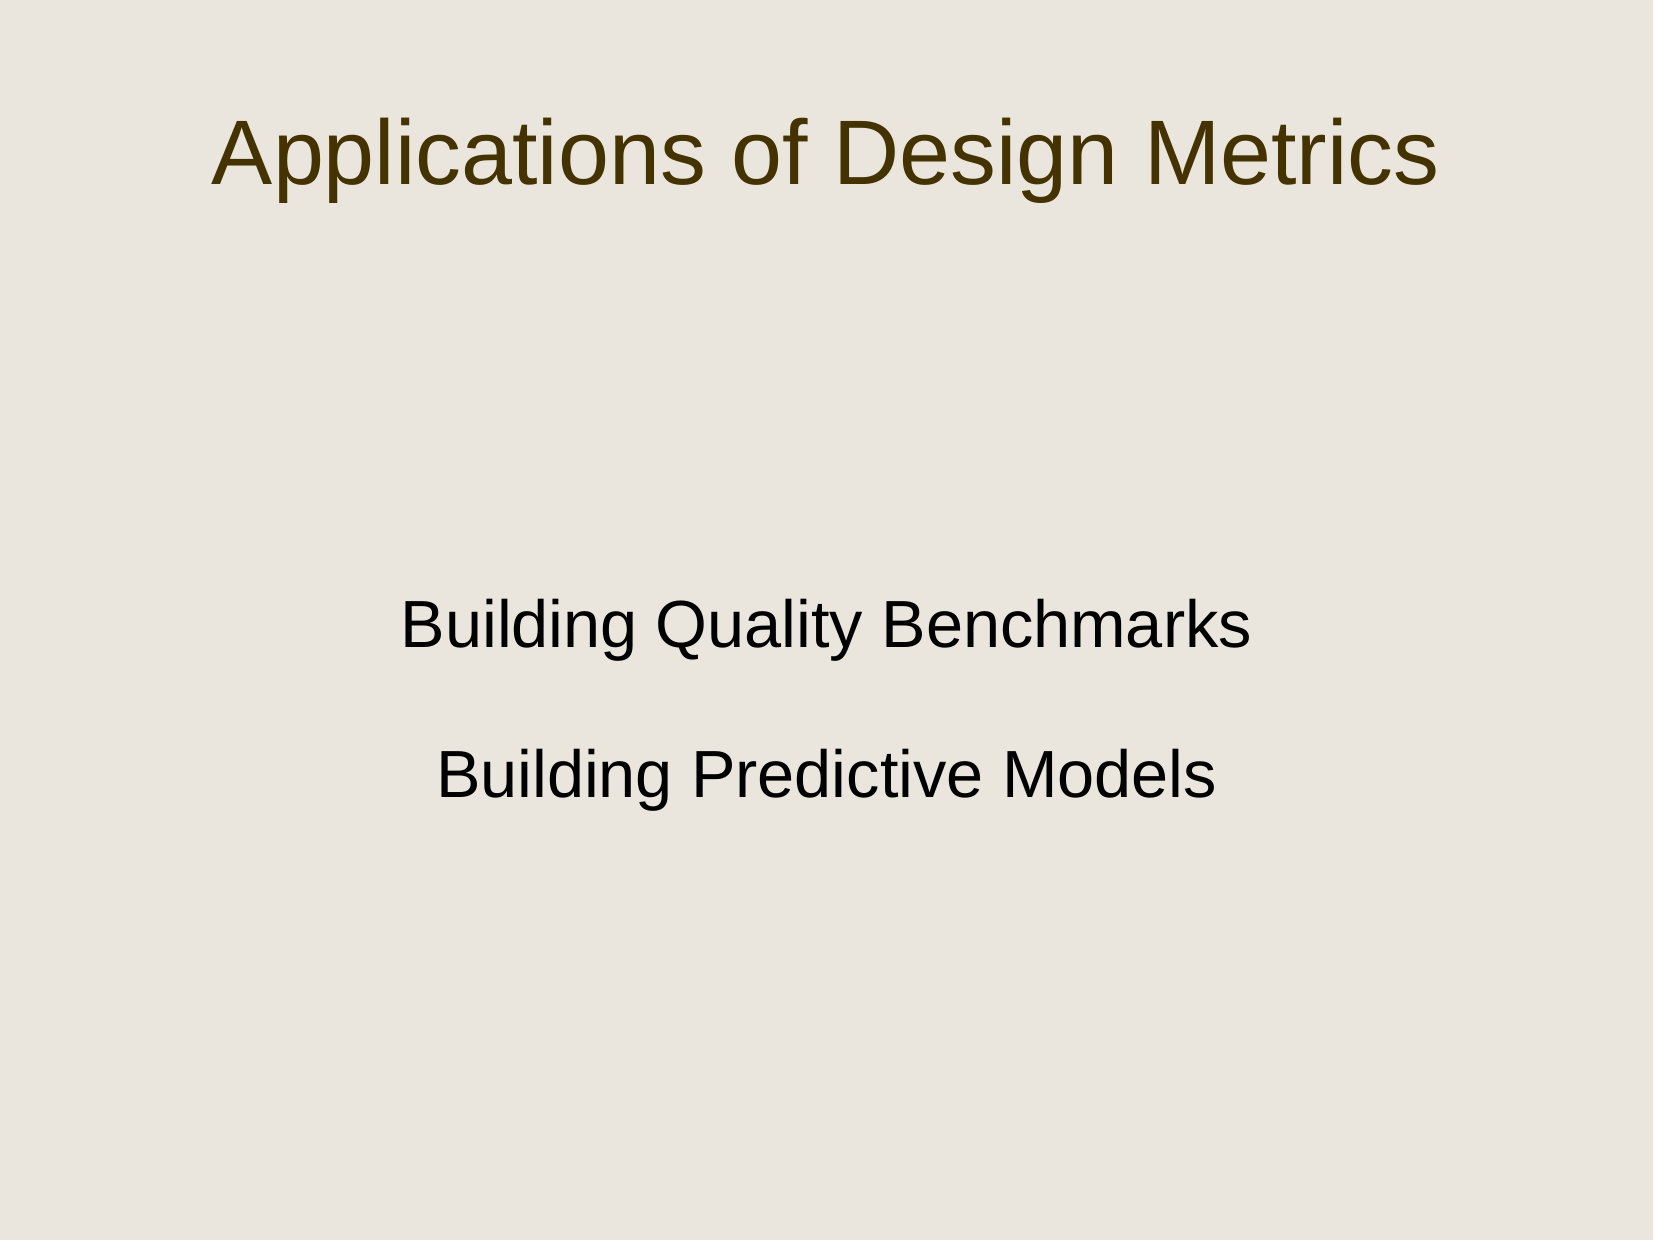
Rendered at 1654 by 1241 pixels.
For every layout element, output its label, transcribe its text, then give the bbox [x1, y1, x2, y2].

subtitle Building Quality Benchmarks Building Predictive Models [82, 290, 1571, 1109]
title Applications of Design Metrics [82, 49, 1571, 257]
